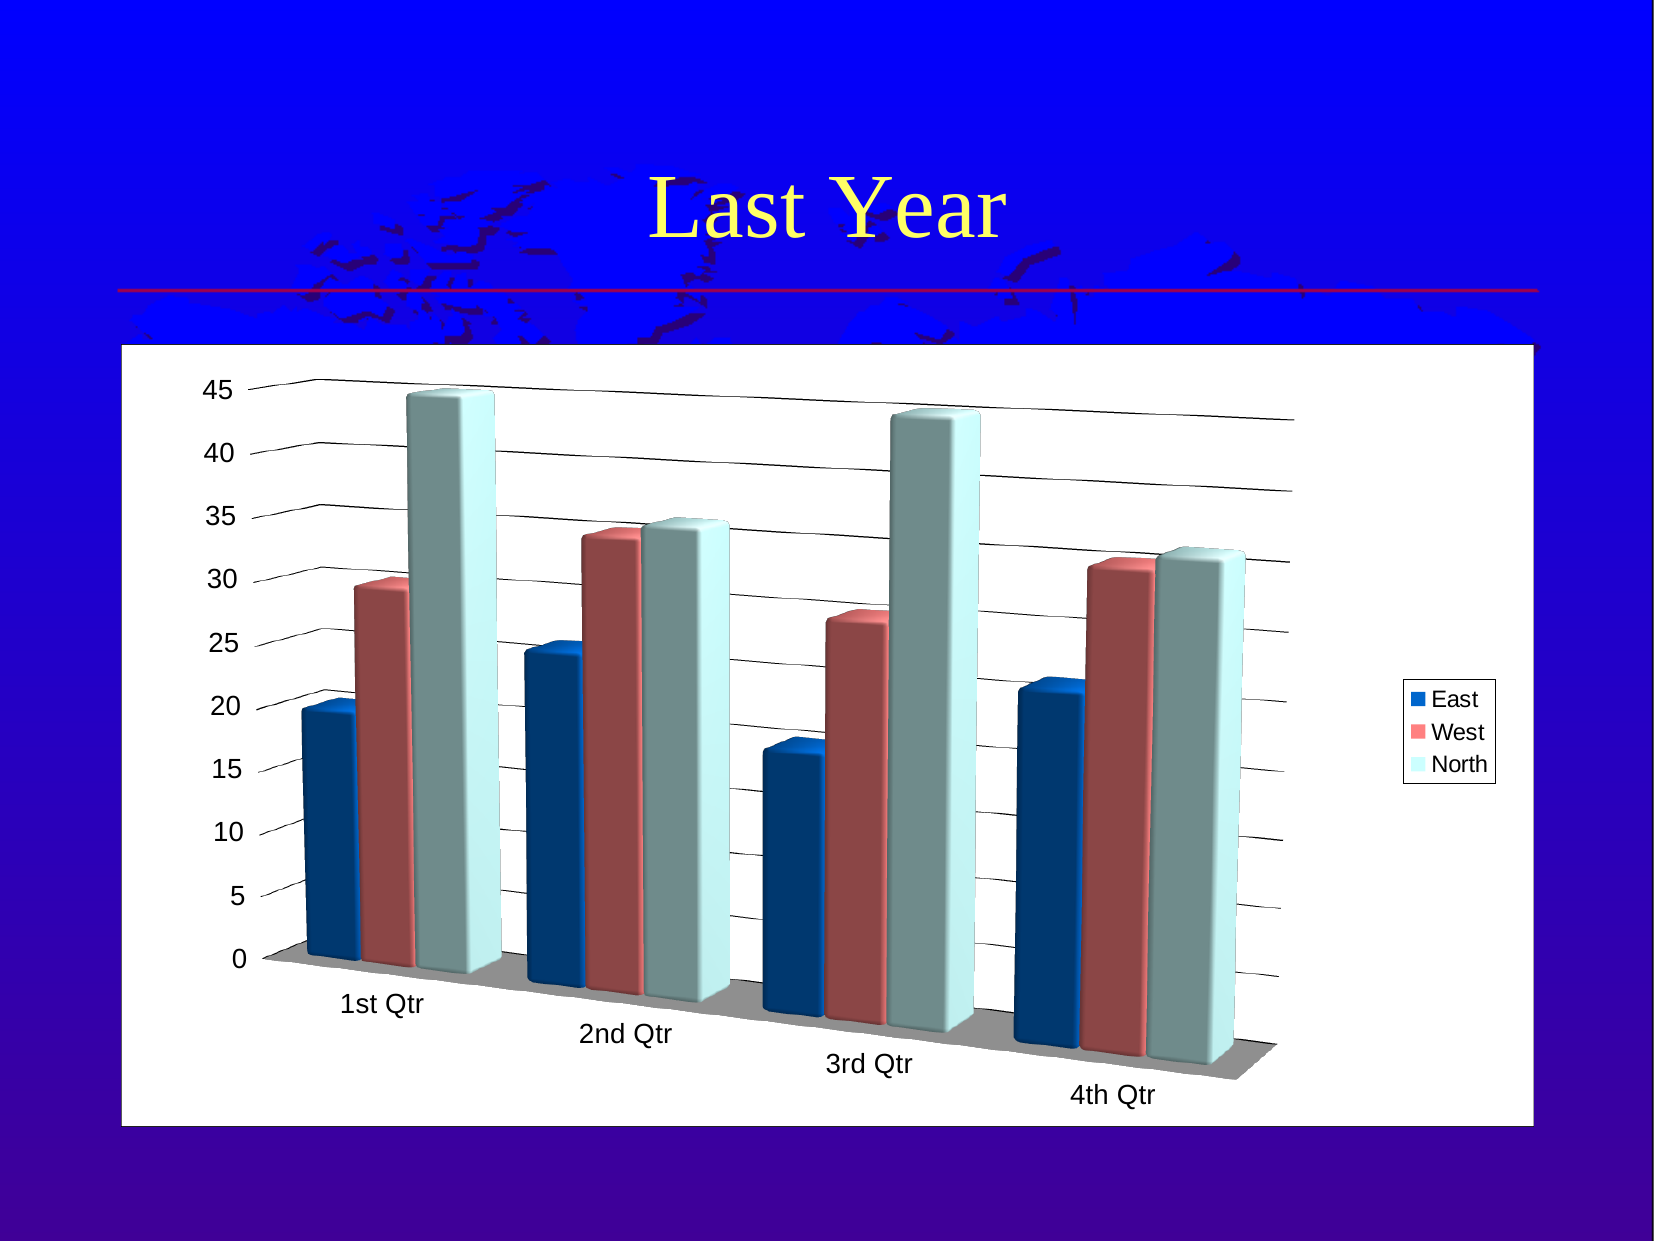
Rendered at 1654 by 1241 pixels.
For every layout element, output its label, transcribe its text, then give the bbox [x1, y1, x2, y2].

title Last Year [121, 102, 1534, 311]
picture [0, 0, 1654, 1241]
chart [121, 344, 1534, 1127]
